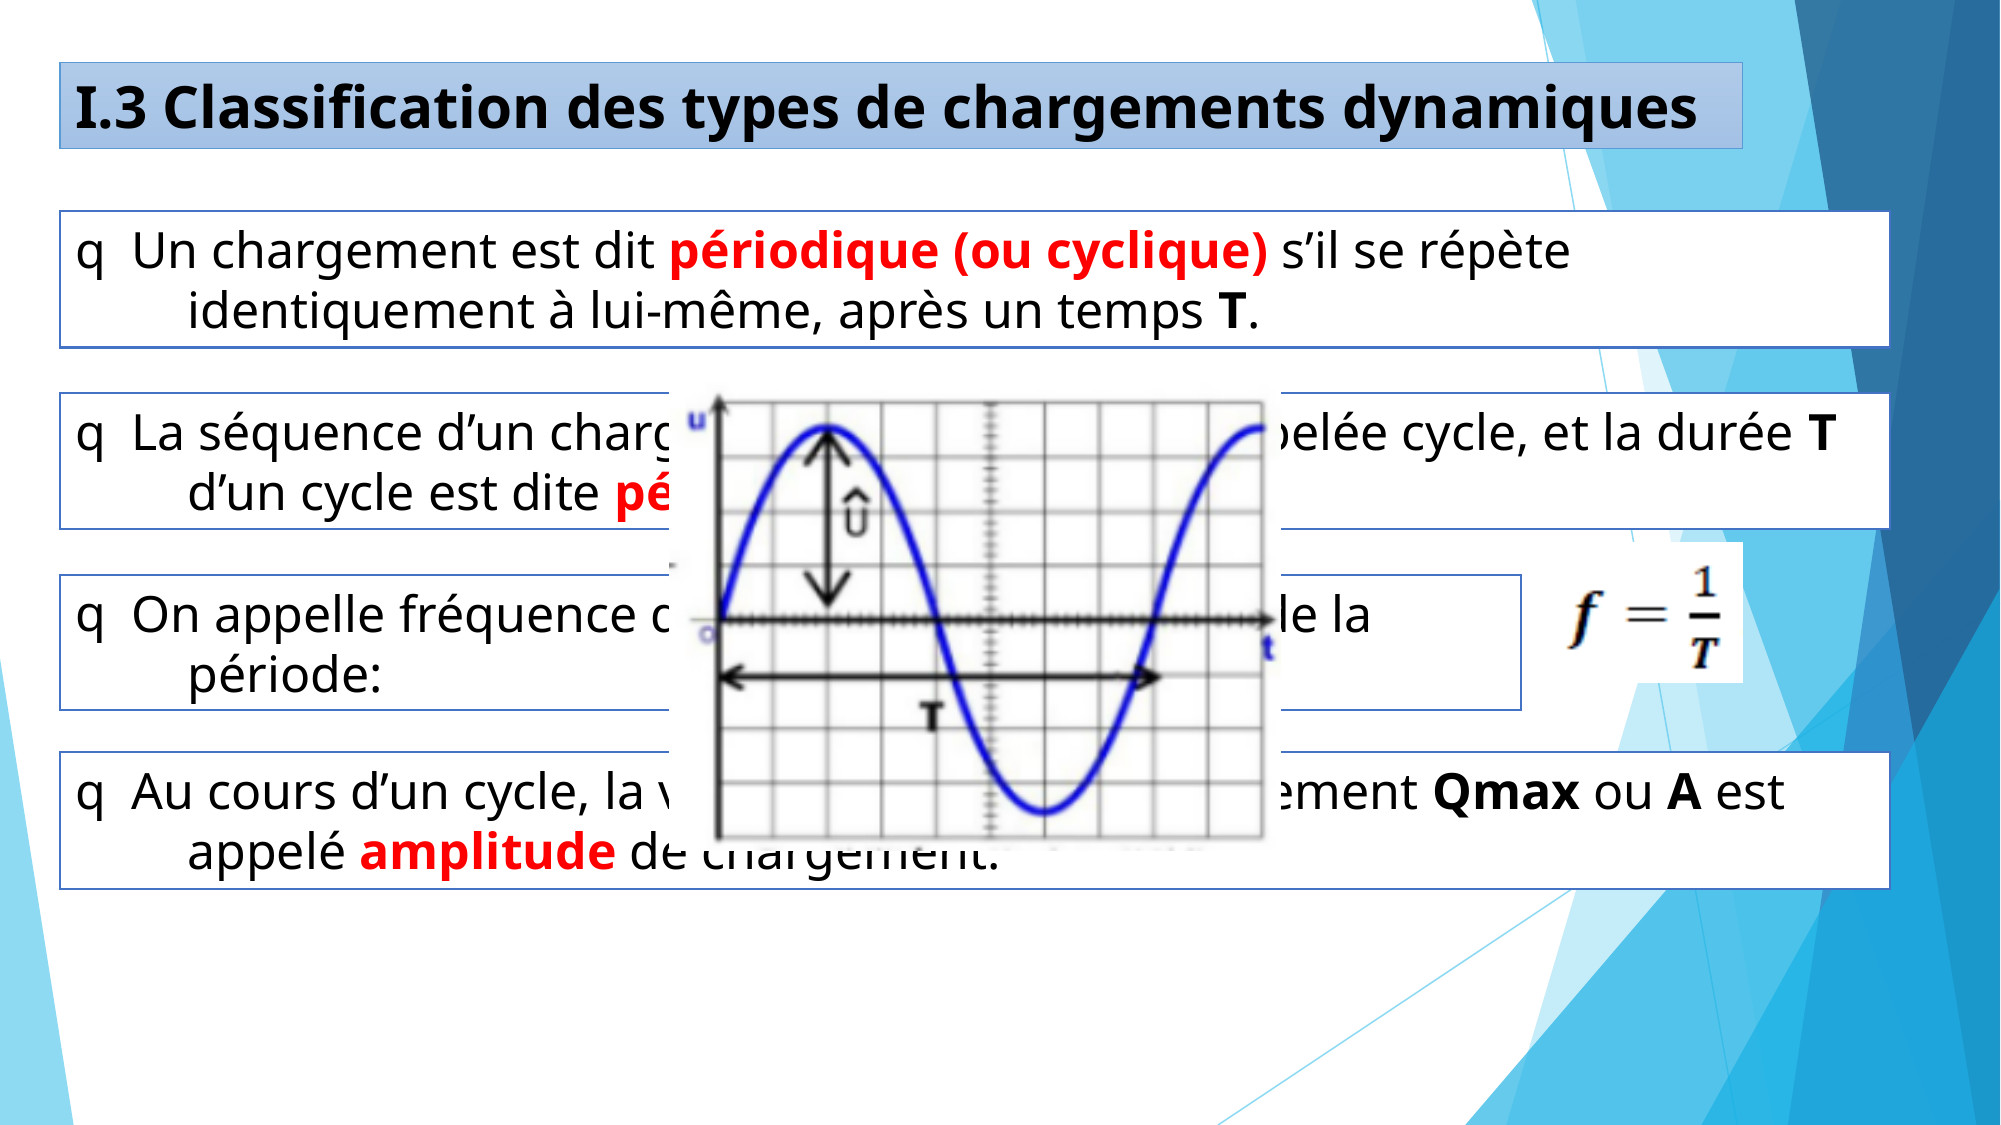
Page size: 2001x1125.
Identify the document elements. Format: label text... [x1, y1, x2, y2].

text_box La séquence d’un chargement périodique est appelée cycle, et la durée T d’un cycle est dite période. [60, 393, 669, 530]
text_box On appelle fréquence de chargement f l’inverse de la période: [60, 575, 669, 651]
picture [1560, 542, 1743, 684]
text_box Un chargement est dit périodique (ou cyclique) s’il se répète identiquement à lui-même, après un temps T. [60, 211, 1891, 348]
picture [669, 372, 1281, 851]
text_box On appelle fréquence de chargement f l’inverse de la période: [1281, 575, 1521, 651]
text_box Au cours d’un cycle, la valeur maximale de chargement Qmax ou A est appelé amplitude de chargement. [60, 752, 1891, 889]
text_box La séquence d’un chargement périodique est appelée cycle, et la durée T d’un cycle est dite période. [1281, 393, 1891, 530]
text_box I.3 Classification des types de chargements dynamiques [60, 62, 1743, 149]
